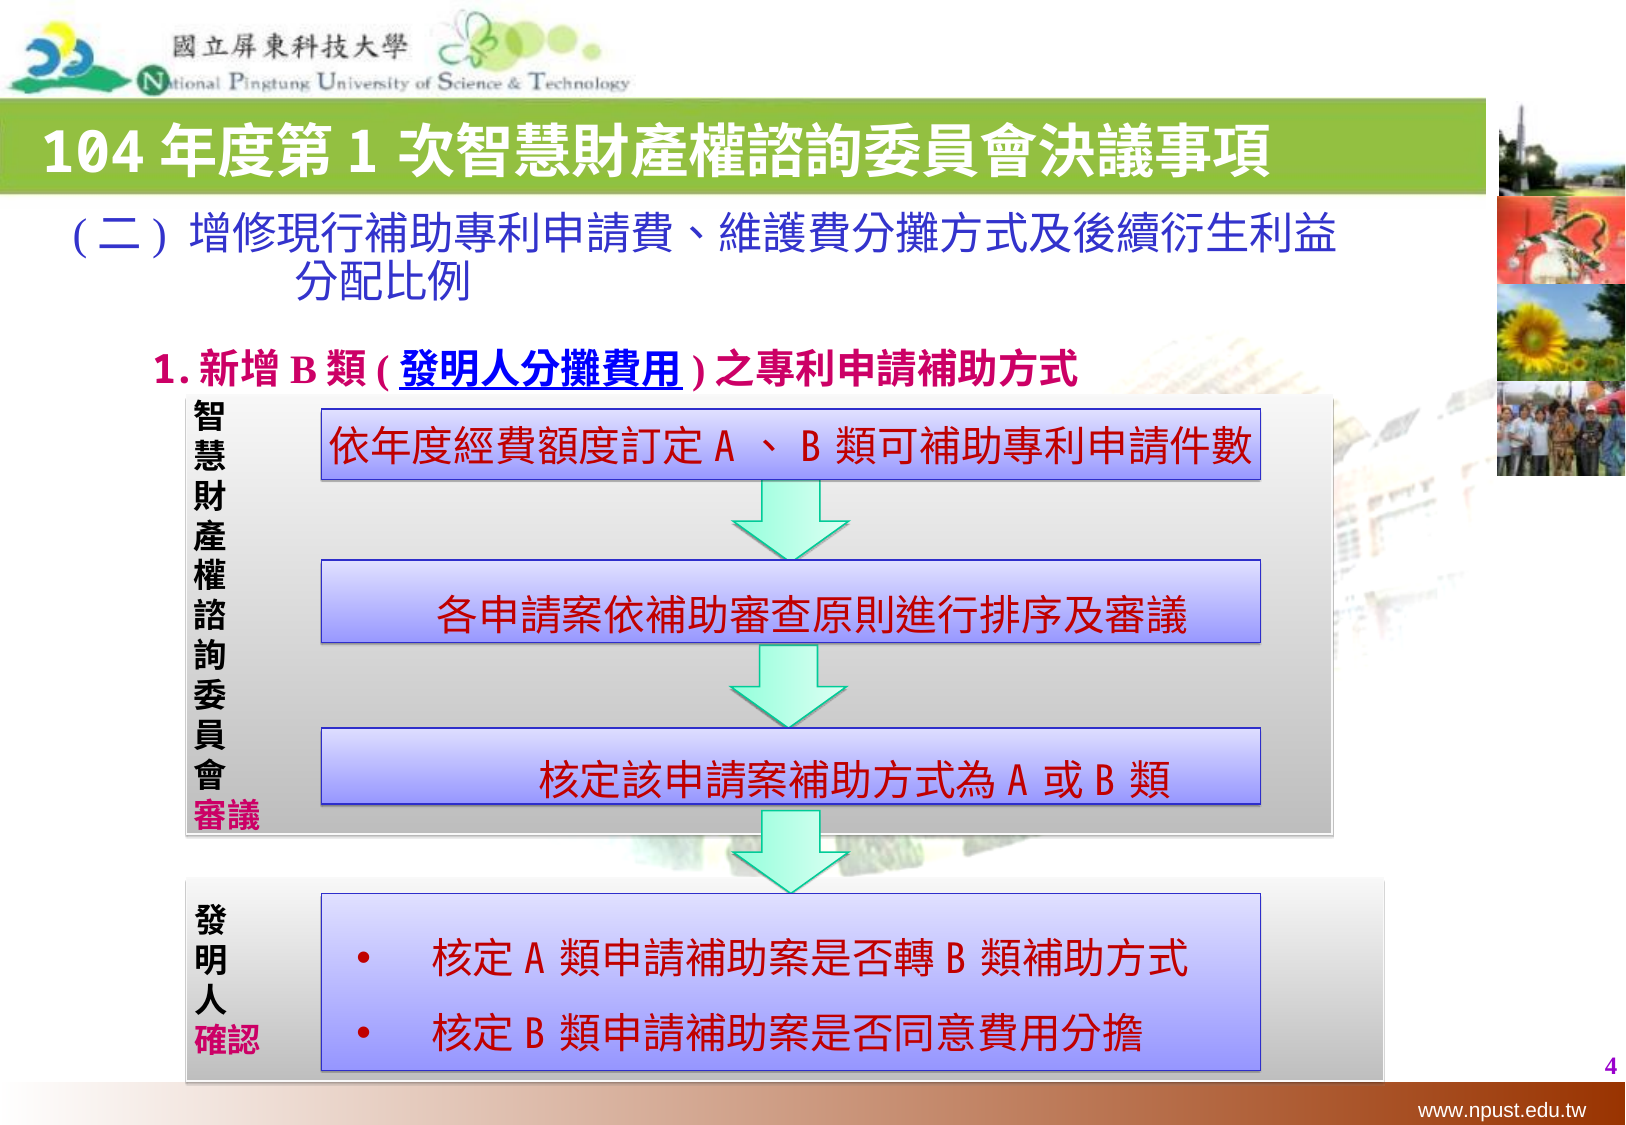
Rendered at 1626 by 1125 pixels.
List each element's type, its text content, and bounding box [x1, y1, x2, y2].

text_box 各申請案依補助審查原則進行排序及審議 [321, 560, 1261, 643]
text_box [737, 645, 841, 727]
title 104年度第1次智慧財產權諮詢委員會決議事項 [32, 101, 1498, 196]
text_box 核定該申請案補助方式為A或B類 [321, 727, 1261, 805]
picture [1499, 101, 1626, 196]
text_box 依年度經費額度訂定A、B類可補助專利申請件數 [321, 408, 1261, 480]
picture [0, 0, 1486, 220]
list (二) 增修現行補助專利申請費、維護費分攤方式及後續衍生利益 分配比例 新增B類(發明人分攤費用)之專利申請補助方式 [21, 196, 1626, 480]
text_box 智 慧 財 產 權 諮 詢 委 員 會 審議 [186, 480, 1333, 835]
text_box [740, 812, 842, 891]
text_box 發 明 人 確認 [186, 877, 1384, 1082]
text_box 核定A類申請補助案是否轉B類補助方式 核定B類申請補助案是否同意費用分擔 [321, 893, 1261, 1071]
text_box [740, 480, 842, 560]
